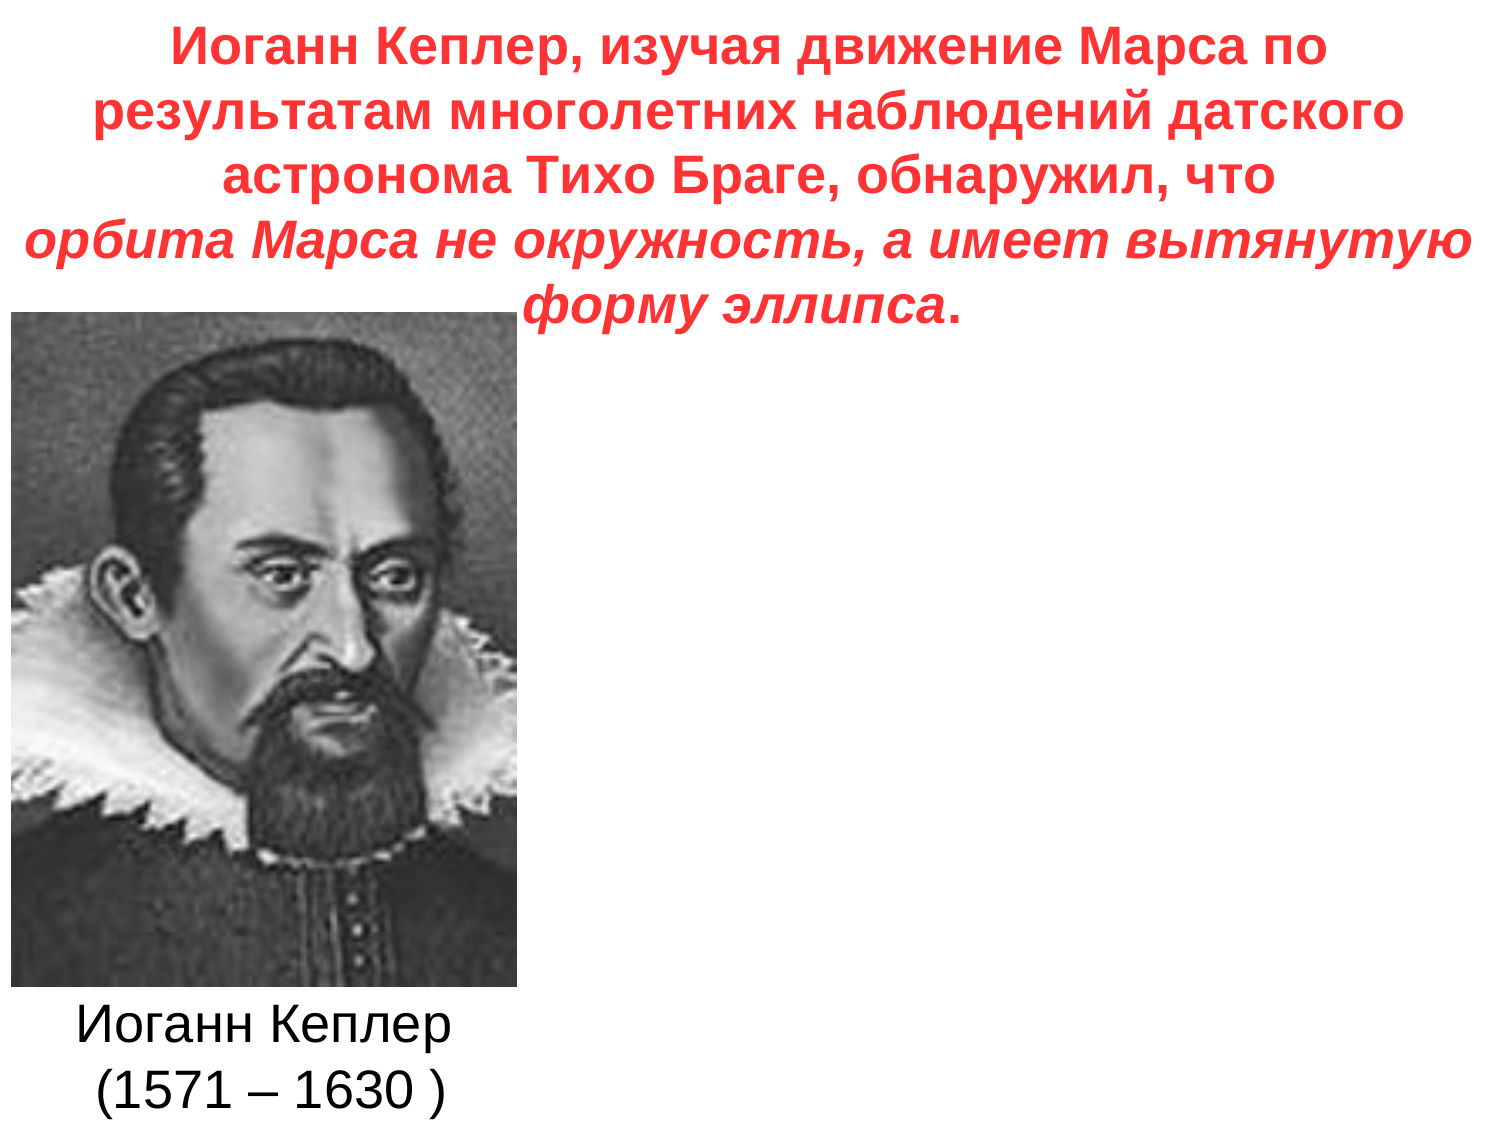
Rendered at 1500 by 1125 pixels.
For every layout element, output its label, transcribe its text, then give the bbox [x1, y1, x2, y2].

text_box Иоганн Кеплер (1571 – 1630 ) [35, 980, 509, 1125]
text_box Иоганн Кеплер, изучая движение Марса по результатам многолетних наблюдений датского астронома Тихо Браге, обнаружил, что орбита Марса не окружность, а имеет вытянутую форму эллипса. [0, 2, 1500, 343]
picture [11, 343, 517, 987]
